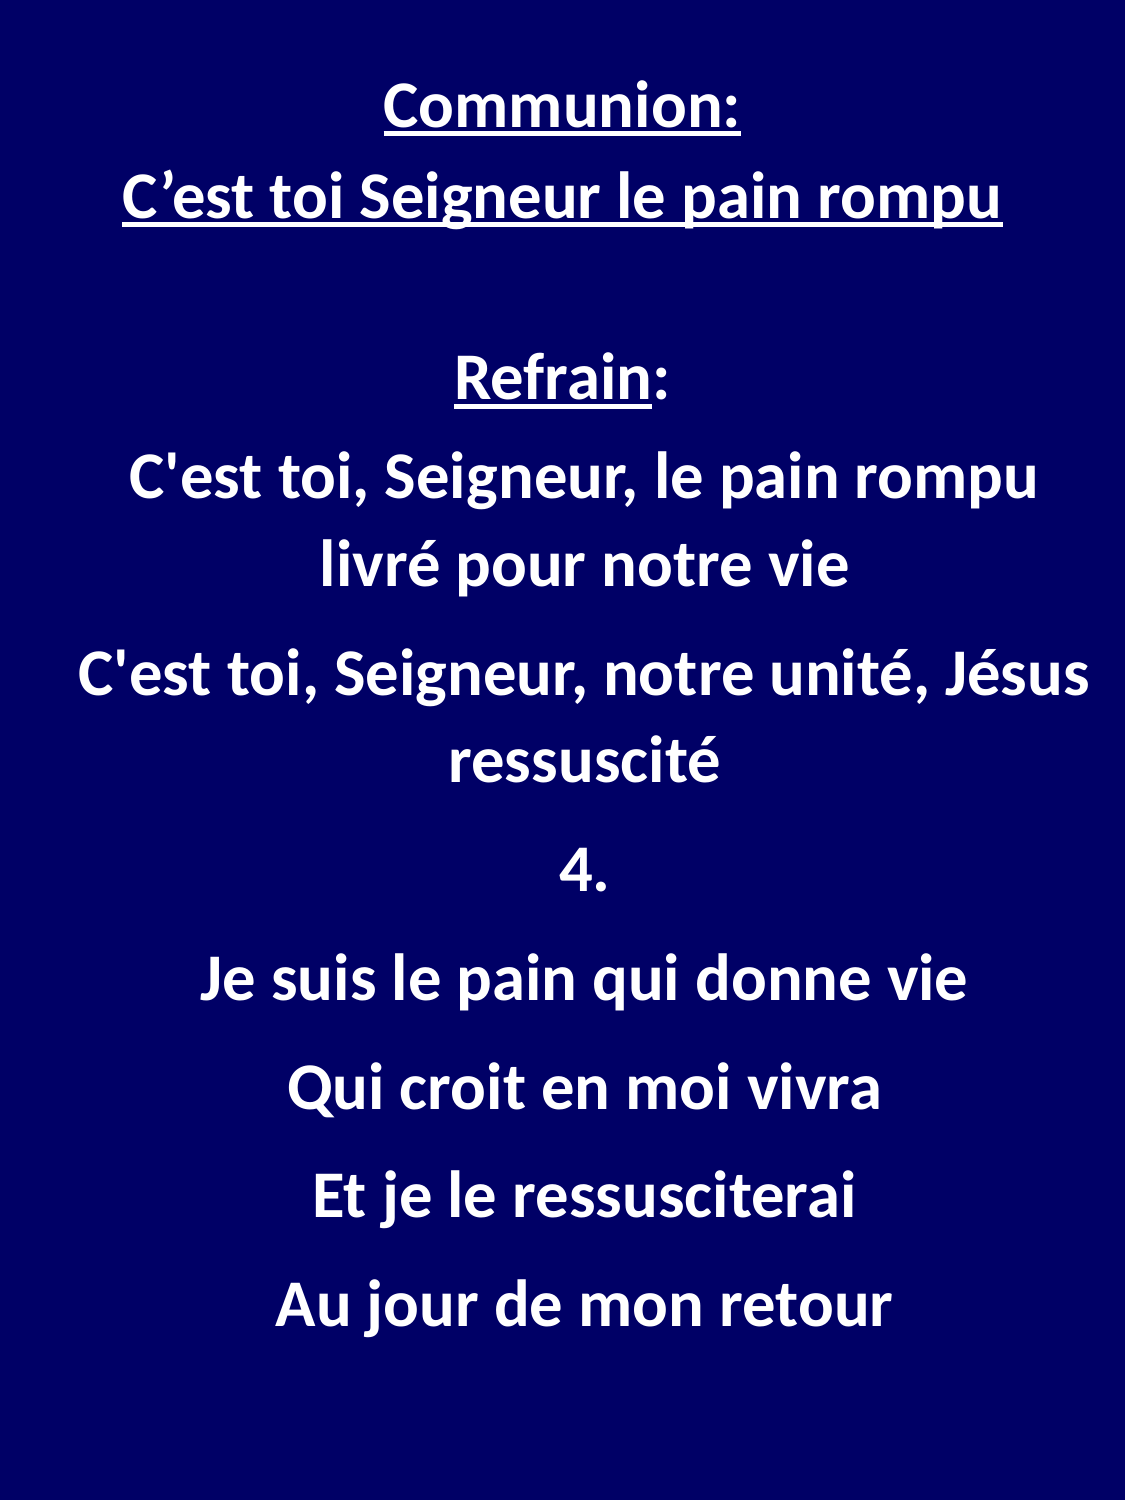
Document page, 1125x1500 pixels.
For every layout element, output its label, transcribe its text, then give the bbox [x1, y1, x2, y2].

text_box Communion: C’est toi Seigneur le pain rompu Refrain: C'est toi, Seigneur, le pain rompu livré pour notre vie C'est toi, Seigneur, notre unité, Jésus ressuscité 4. Je suis le pain qui donne vie Qui croit en moi vivra Et je le ressusciterai Au jour de mon retour [13, 44, 1112, 1471]
